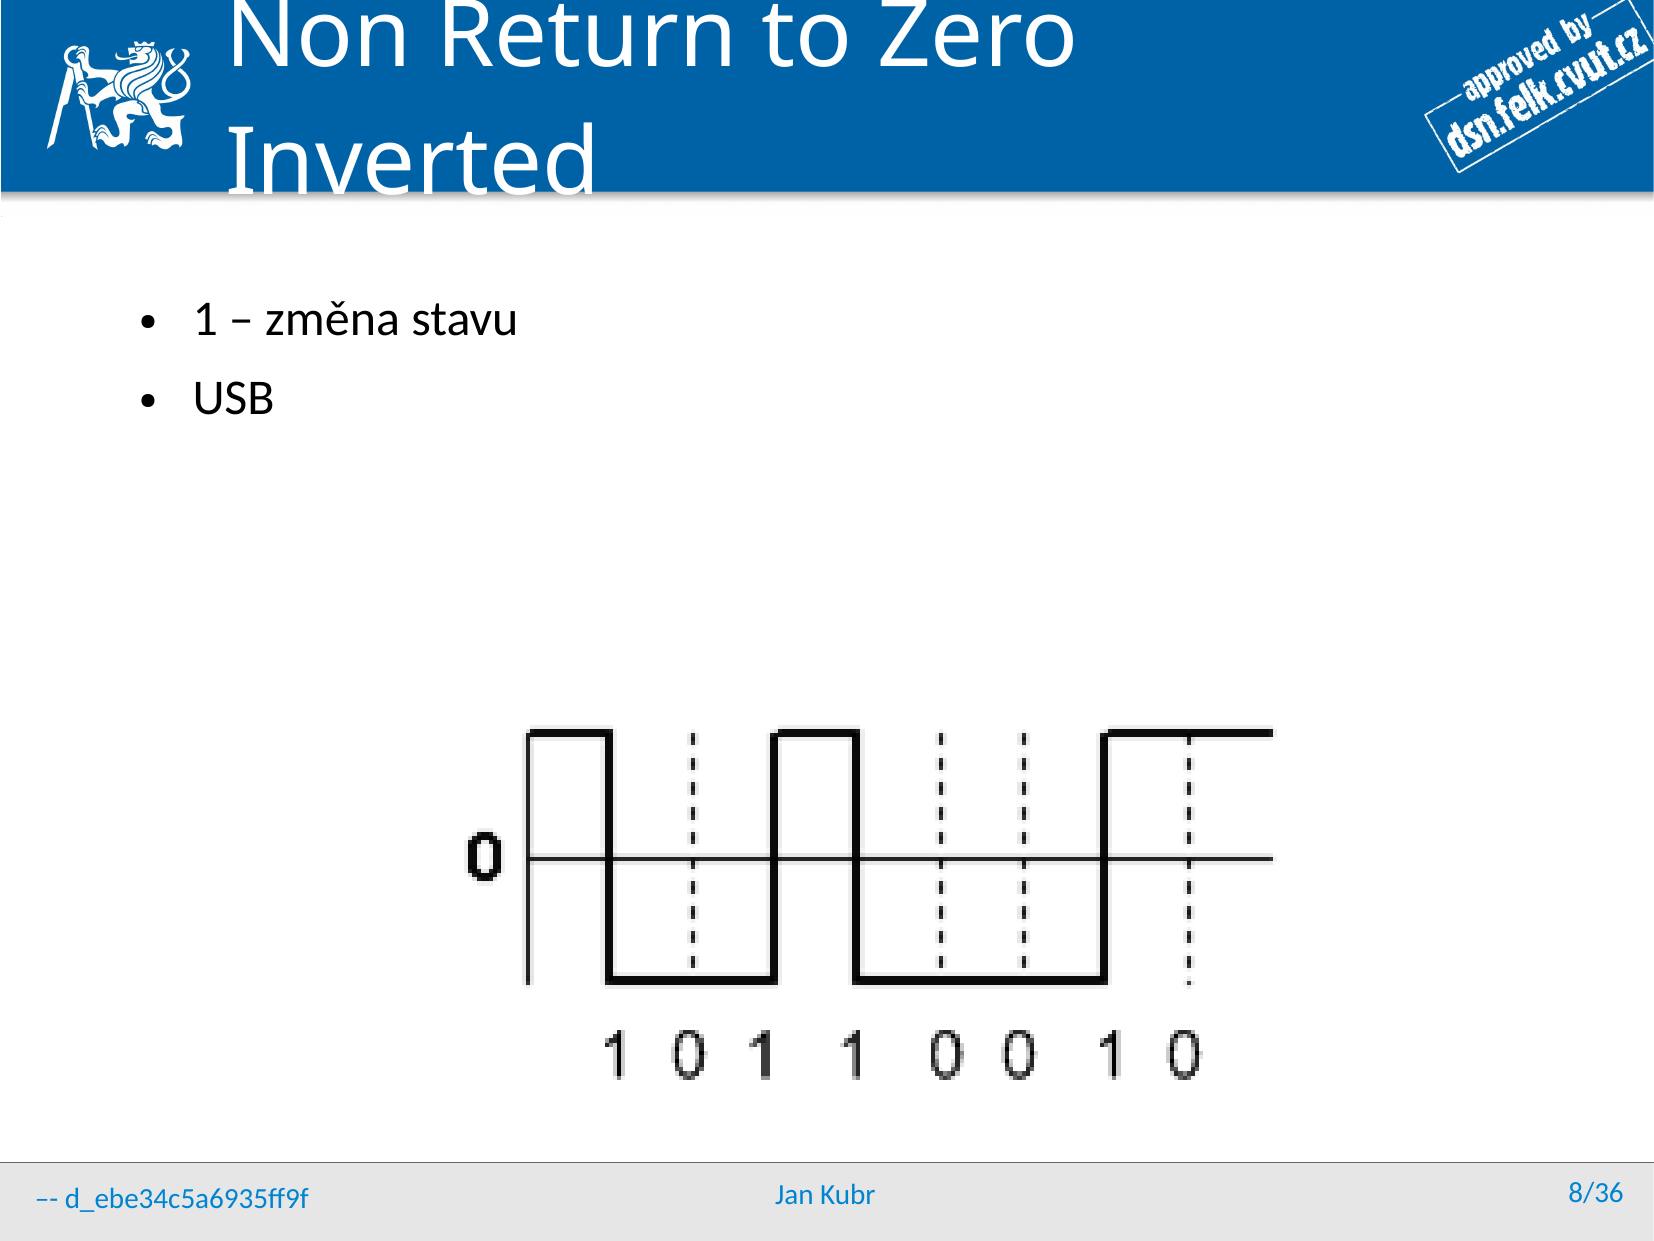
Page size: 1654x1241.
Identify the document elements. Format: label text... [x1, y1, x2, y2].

title Non Return to Zero Inverted [225, 0, 1426, 188]
list 1 – změna stavu USB [121, 297, 1534, 1126]
picture [1, 0, 1654, 217]
